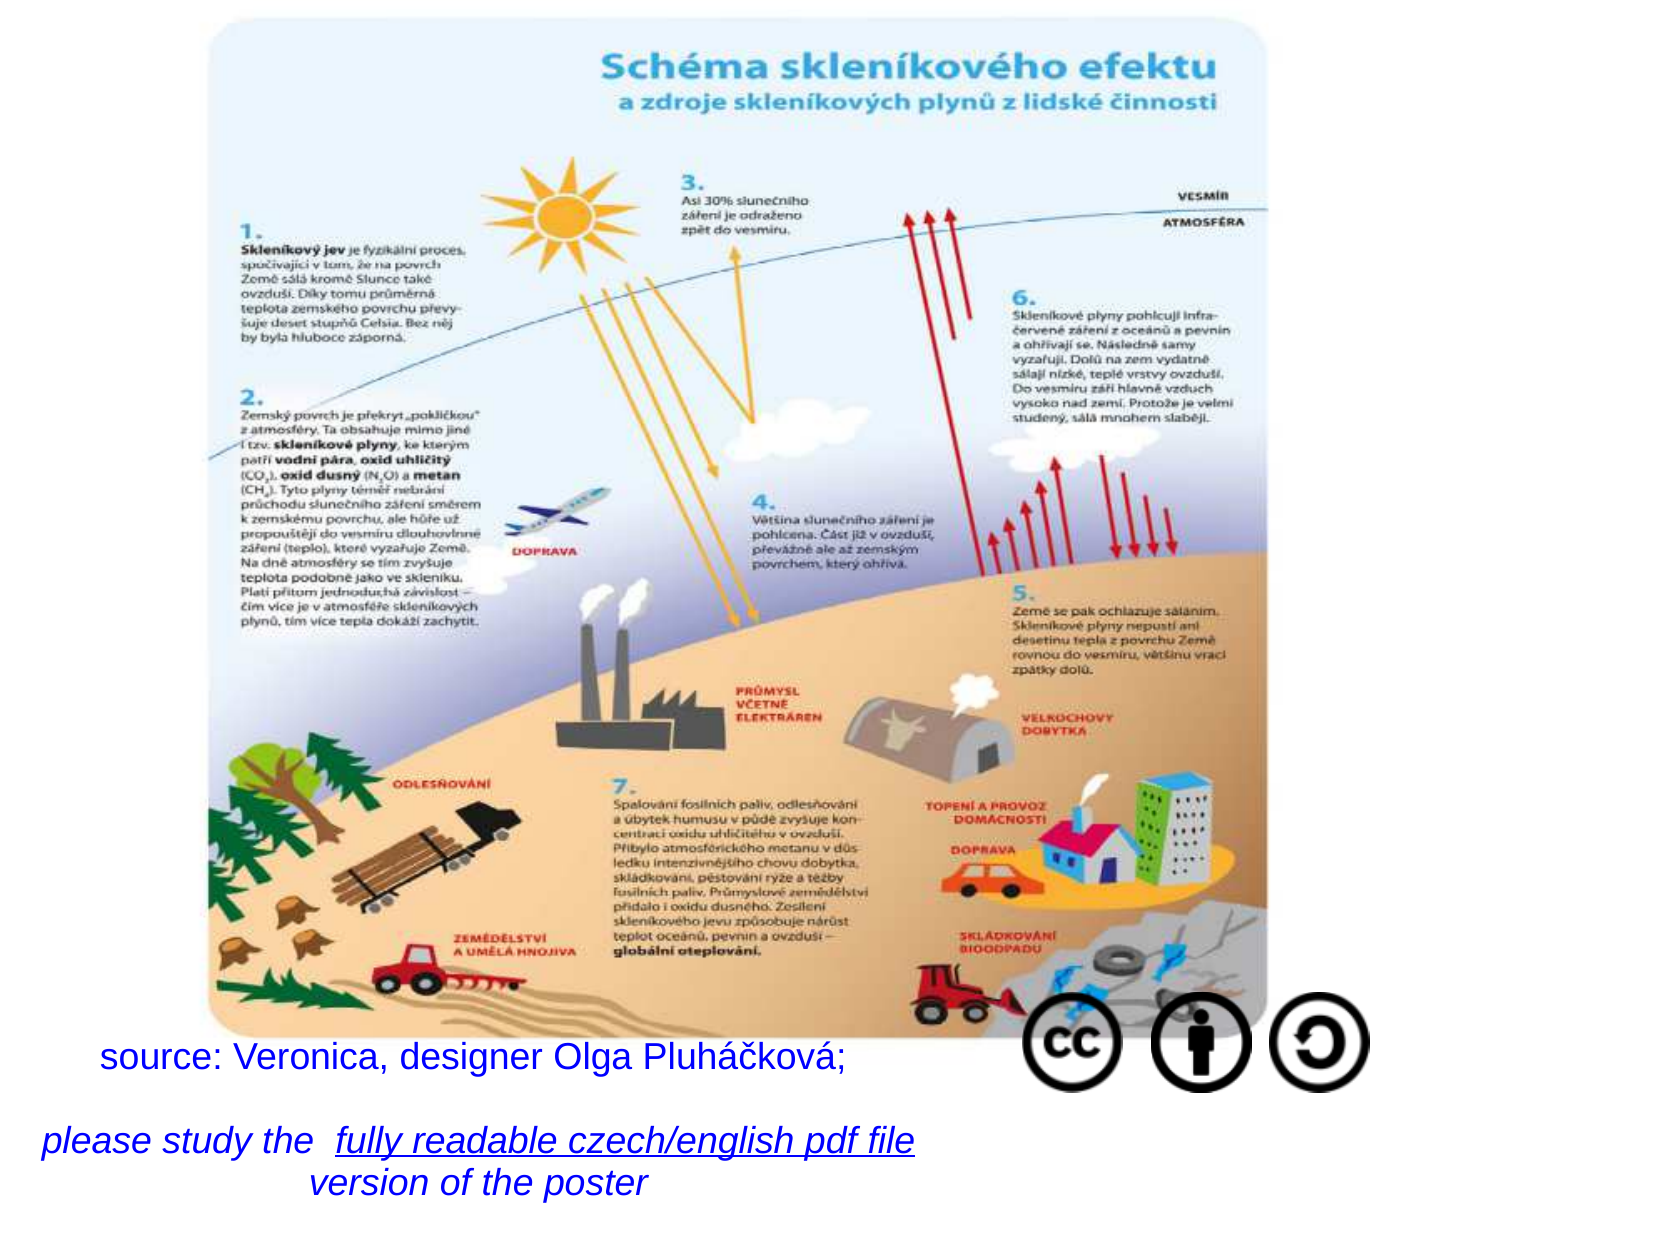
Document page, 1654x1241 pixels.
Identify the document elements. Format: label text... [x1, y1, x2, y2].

picture [147, 0, 1370, 1093]
text_box source: Veronica, designer Olga Pluháčková; please study the fully readable czech/english pdf file version of the poster [29, 1035, 928, 1203]
